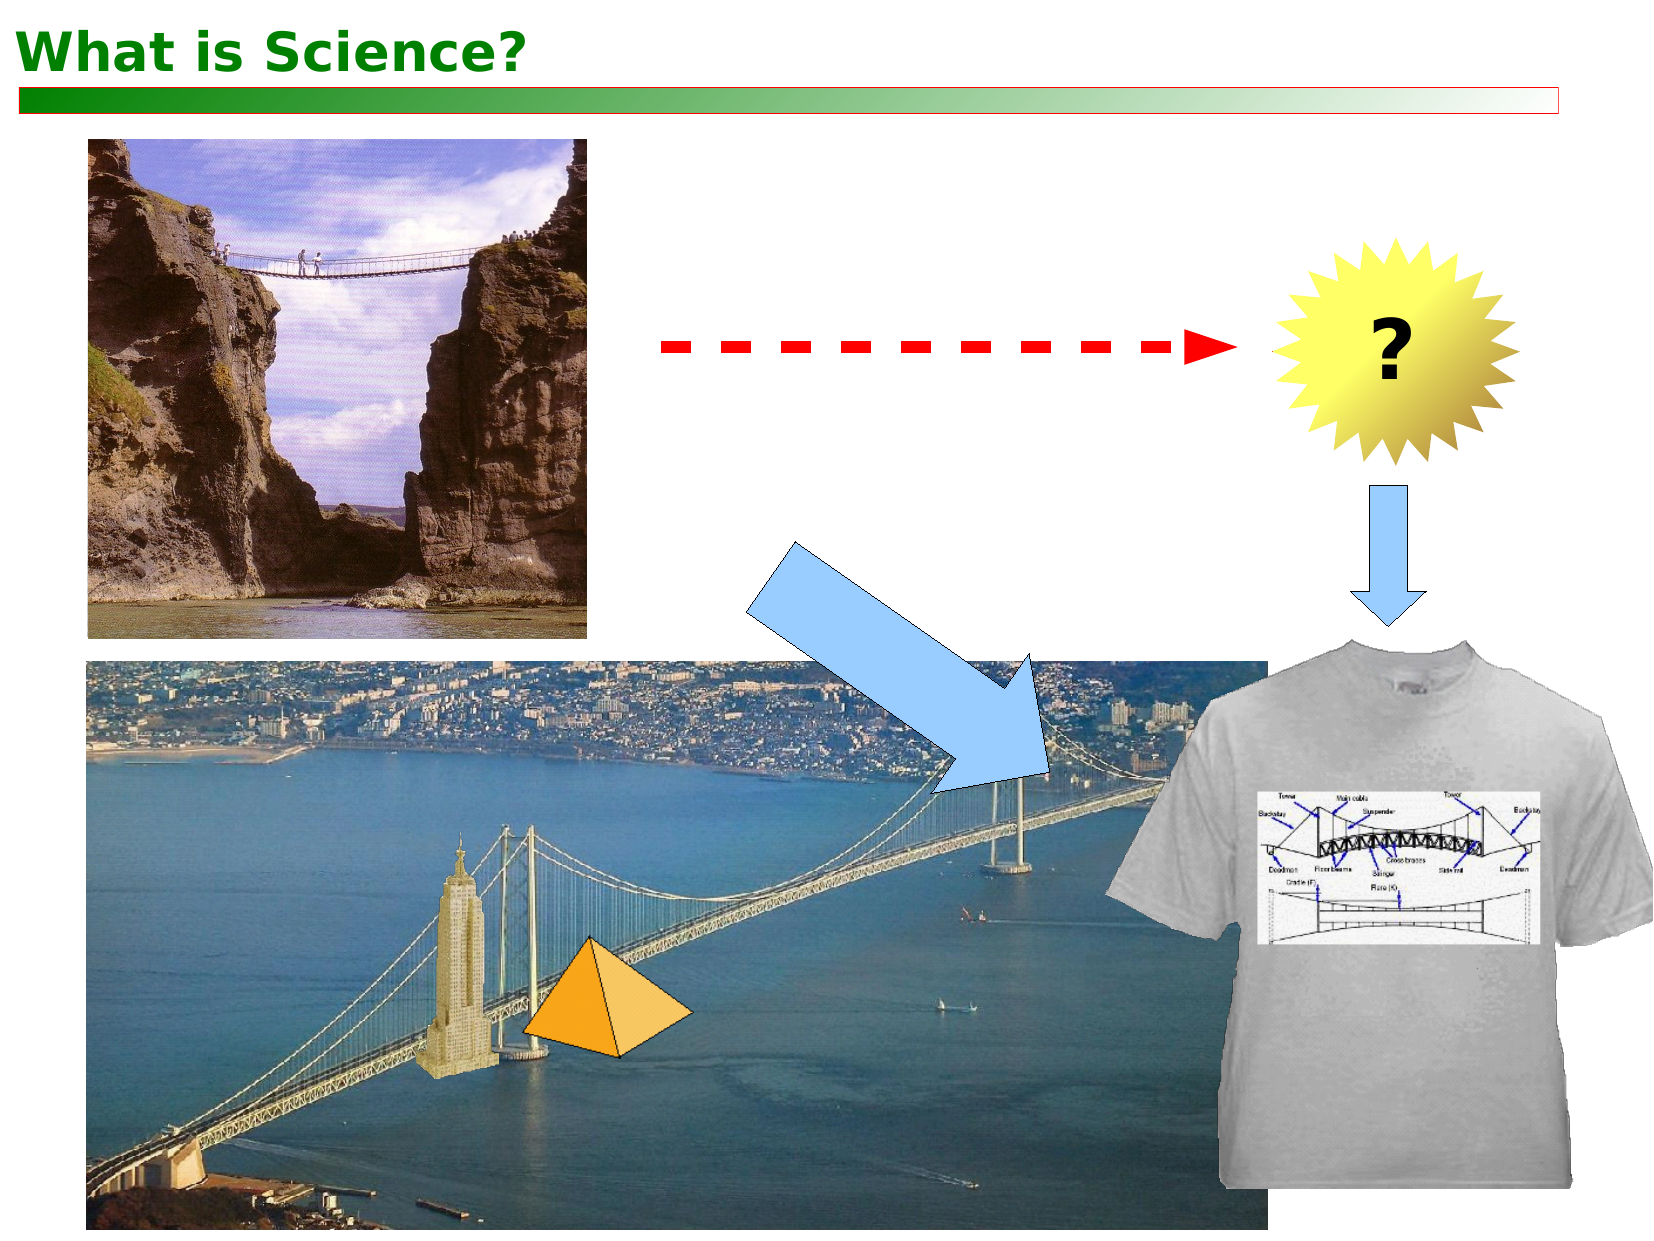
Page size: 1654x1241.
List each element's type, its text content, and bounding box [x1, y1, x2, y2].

text_box [1350, 485, 1427, 627]
text_box [1271, 237, 1521, 466]
picture [86, 639, 1653, 1230]
text_box What is Science? [0, 13, 617, 107]
picture [87, 139, 587, 639]
text_box ? [1353, 294, 1438, 407]
text_box [18, 87, 1559, 114]
text_box [746, 541, 1050, 794]
picture [968, 661, 1022, 687]
